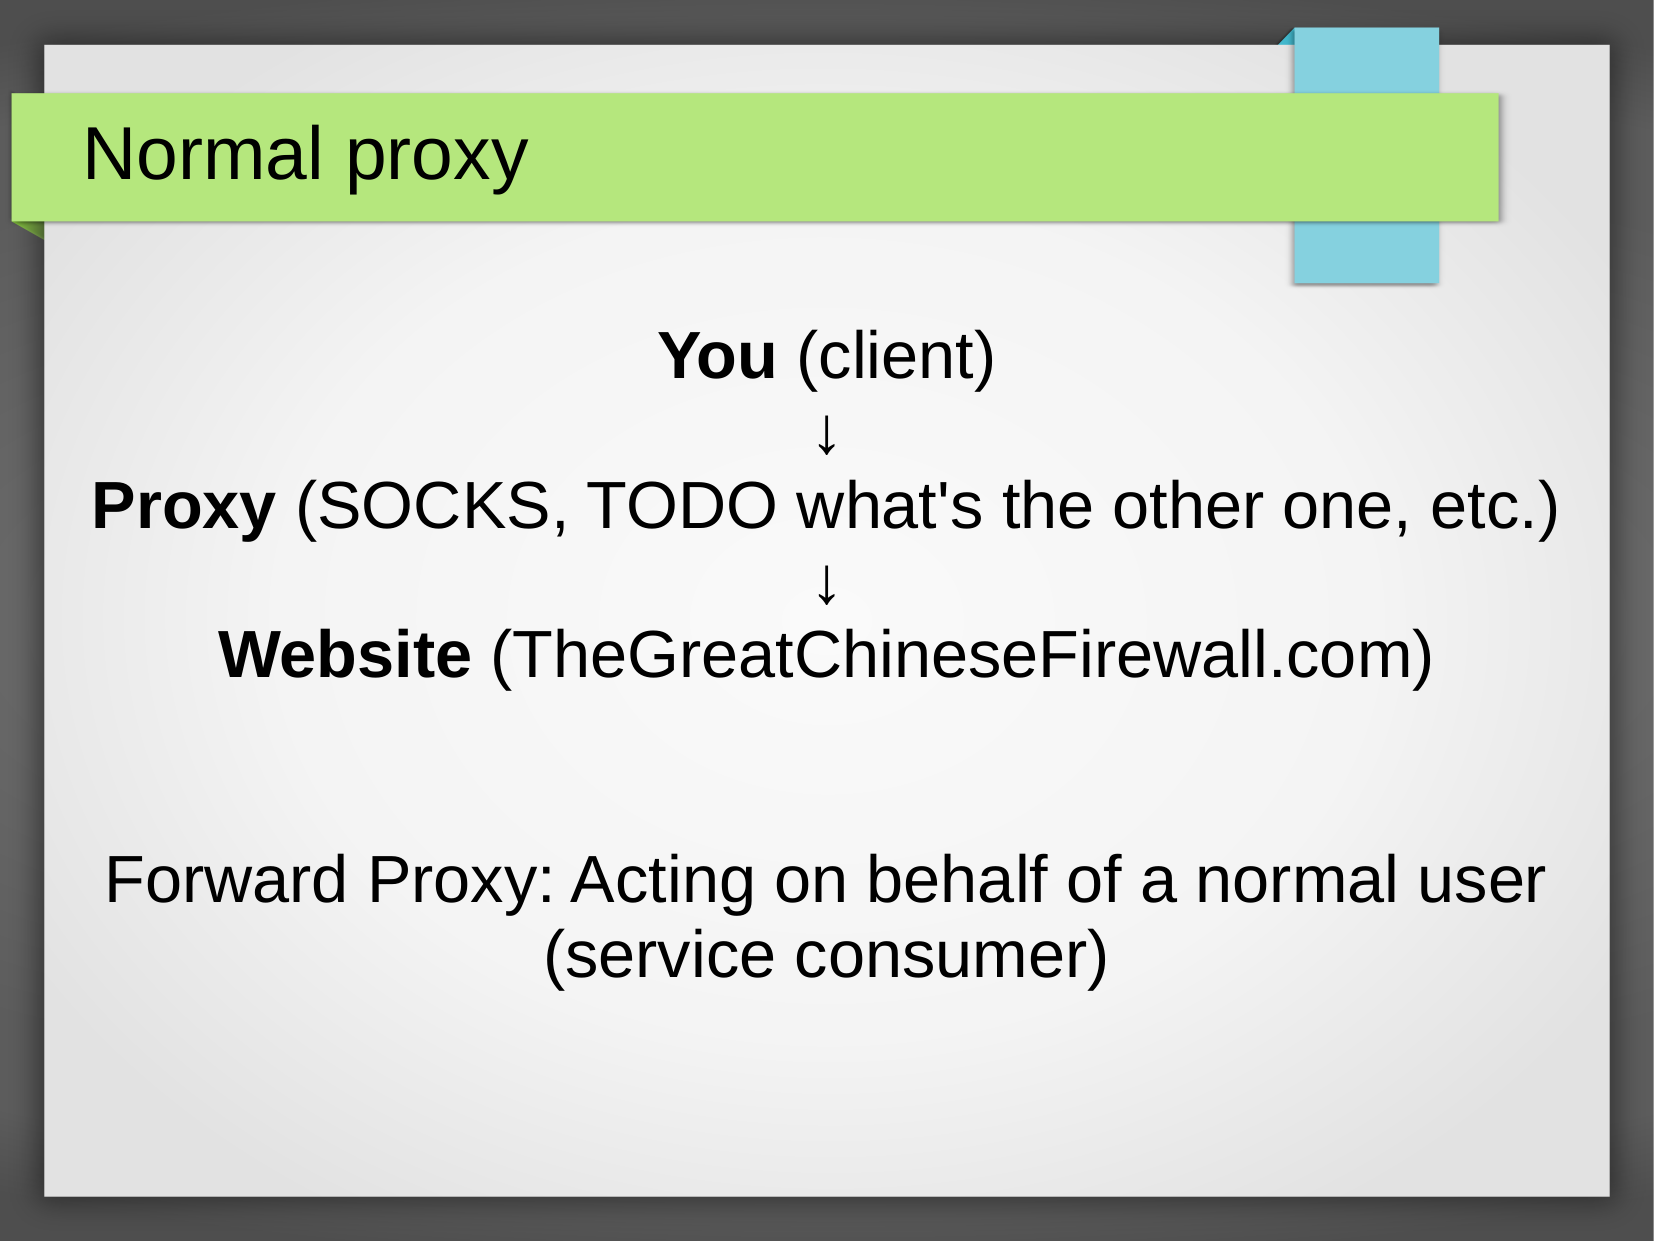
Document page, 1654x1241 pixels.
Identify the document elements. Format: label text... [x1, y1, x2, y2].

picture [0, 0, 1654, 1241]
subtitle You (client) ↓ Proxy (SOCKS, TODO what's the other one, etc.) ↓ Website (TheGreatChineseFirewall.com) Forward Proxy: Acting on behalf of a normal user (service consumer) [82, 295, 1571, 1015]
title Normal proxy [82, 94, 1264, 213]
